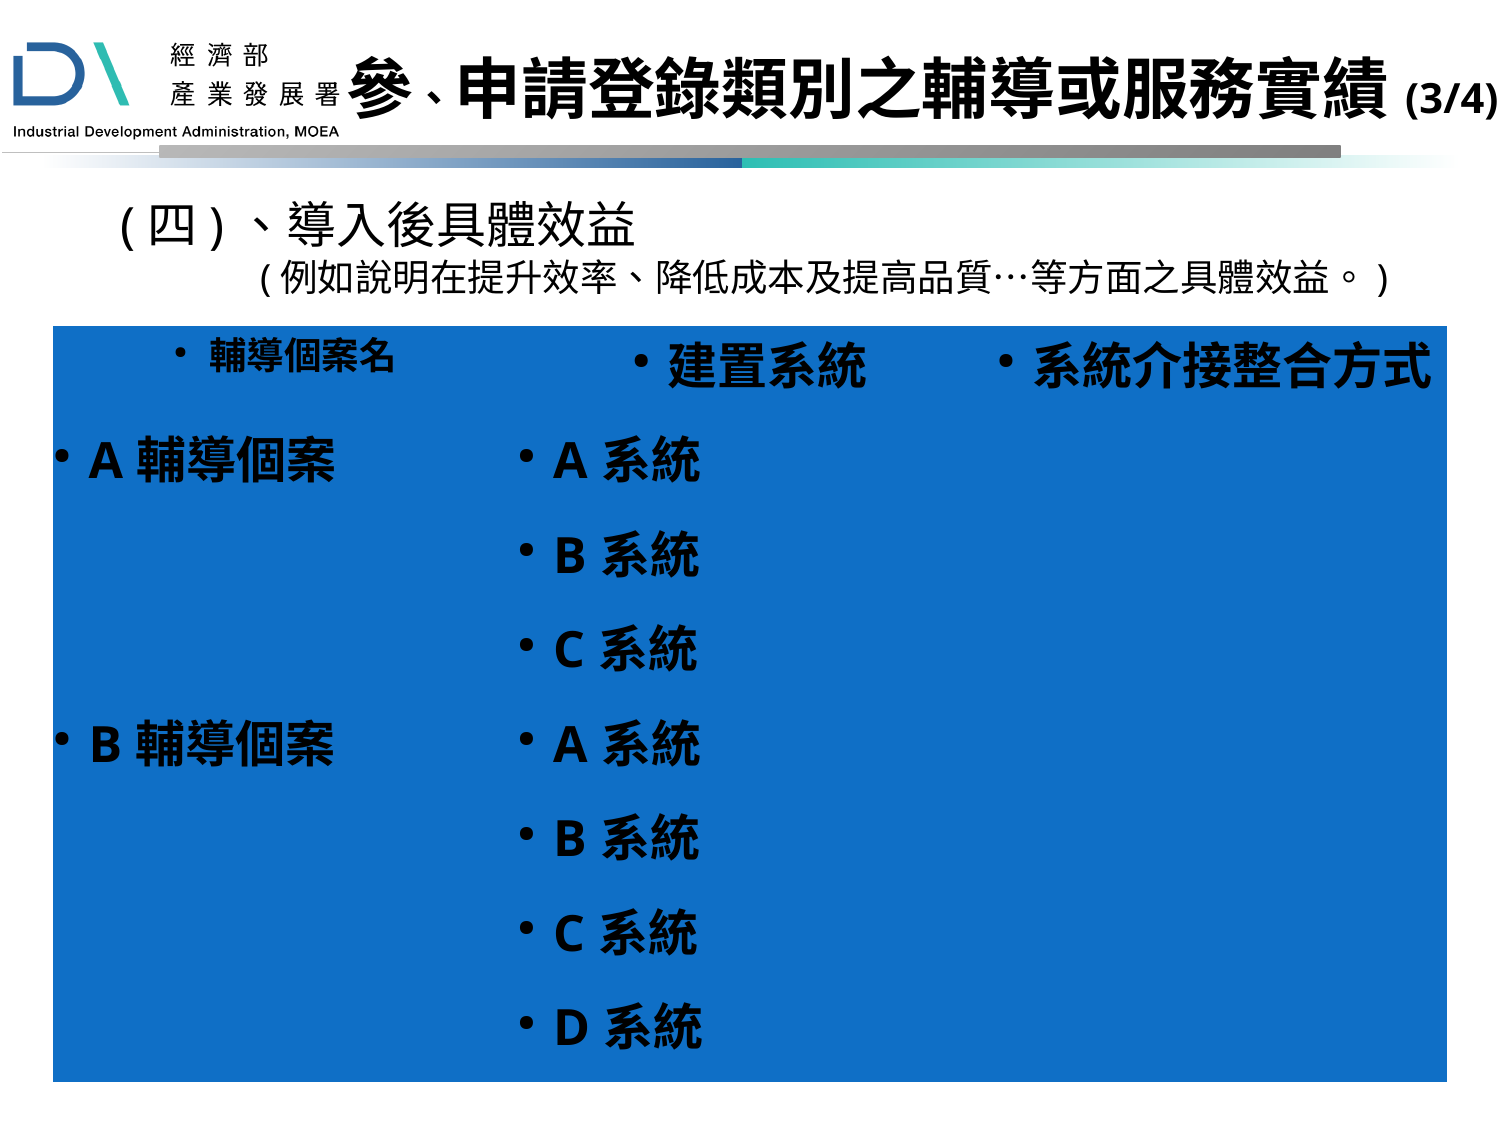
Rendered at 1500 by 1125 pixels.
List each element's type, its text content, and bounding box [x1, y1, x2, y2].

table_header 輔導個案名 [53, 326, 518, 421]
table_header 建置系統 [518, 326, 982, 421]
table_header 系統介接整合方式 [982, 326, 1447, 421]
table_cell A系統 [518, 421, 982, 515]
table_cell C系統 [518, 610, 982, 704]
table_cell D系統 [518, 988, 982, 1082]
table_cell [982, 421, 1447, 704]
text_box 參、申請登錄類別之輔導或服務實績(3/4) [316, 39, 1500, 136]
table_cell B輔導個案 [53, 704, 518, 1082]
table_cell A系統 [518, 704, 982, 799]
table_cell B系統 [518, 799, 982, 893]
table_cell C系統 [518, 893, 982, 988]
text_box [159, 146, 1341, 158]
text_box (四)、導入後具體效益 (例如說明在提升效率、降低成本及提高品質…等方面之具體效益。) [40, 186, 1465, 1098]
table_cell A輔導個案 [53, 421, 518, 704]
table_cell B系統 [518, 515, 982, 610]
table_cell [982, 704, 1447, 1082]
